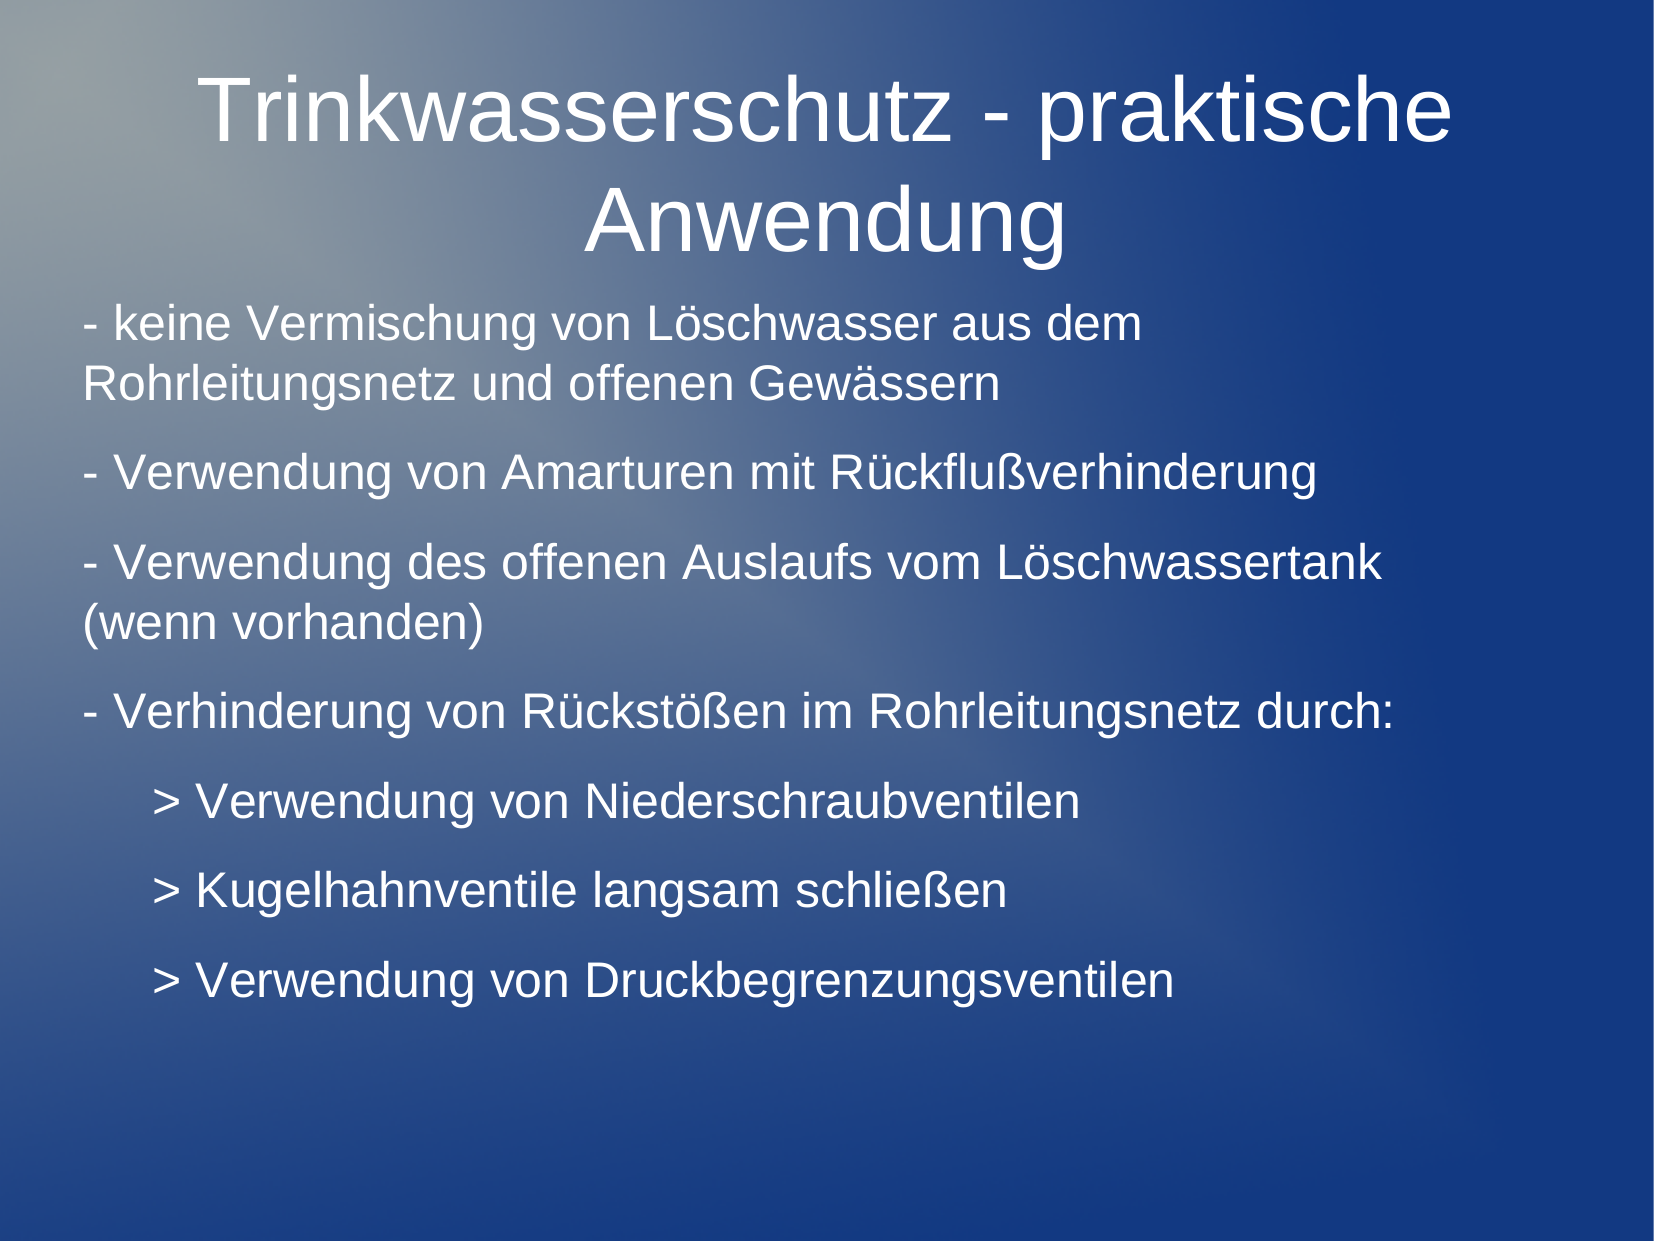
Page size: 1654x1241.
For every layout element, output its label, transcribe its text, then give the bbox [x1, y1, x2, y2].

list - keine Vermischung von Löschwasser aus dem Rohrleitungsnetz und offenen Gewässern - Verwendung von Amarturen mit Rückflußverhinderung - Verwendung des offenen Auslaufs vom Löschwassertank (wenn vorhanden) - Verhinderung von Rückstößen im Rohrleitungsnetz durch: > Verwendung von Niederschraubventilen > Kugelhahnventile langsam schließen > Verwendung von Druckbegrenzungsventilen [82, 290, 1571, 1109]
title Trinkwasserschutz - praktische Anwendung [82, 49, 1571, 257]
